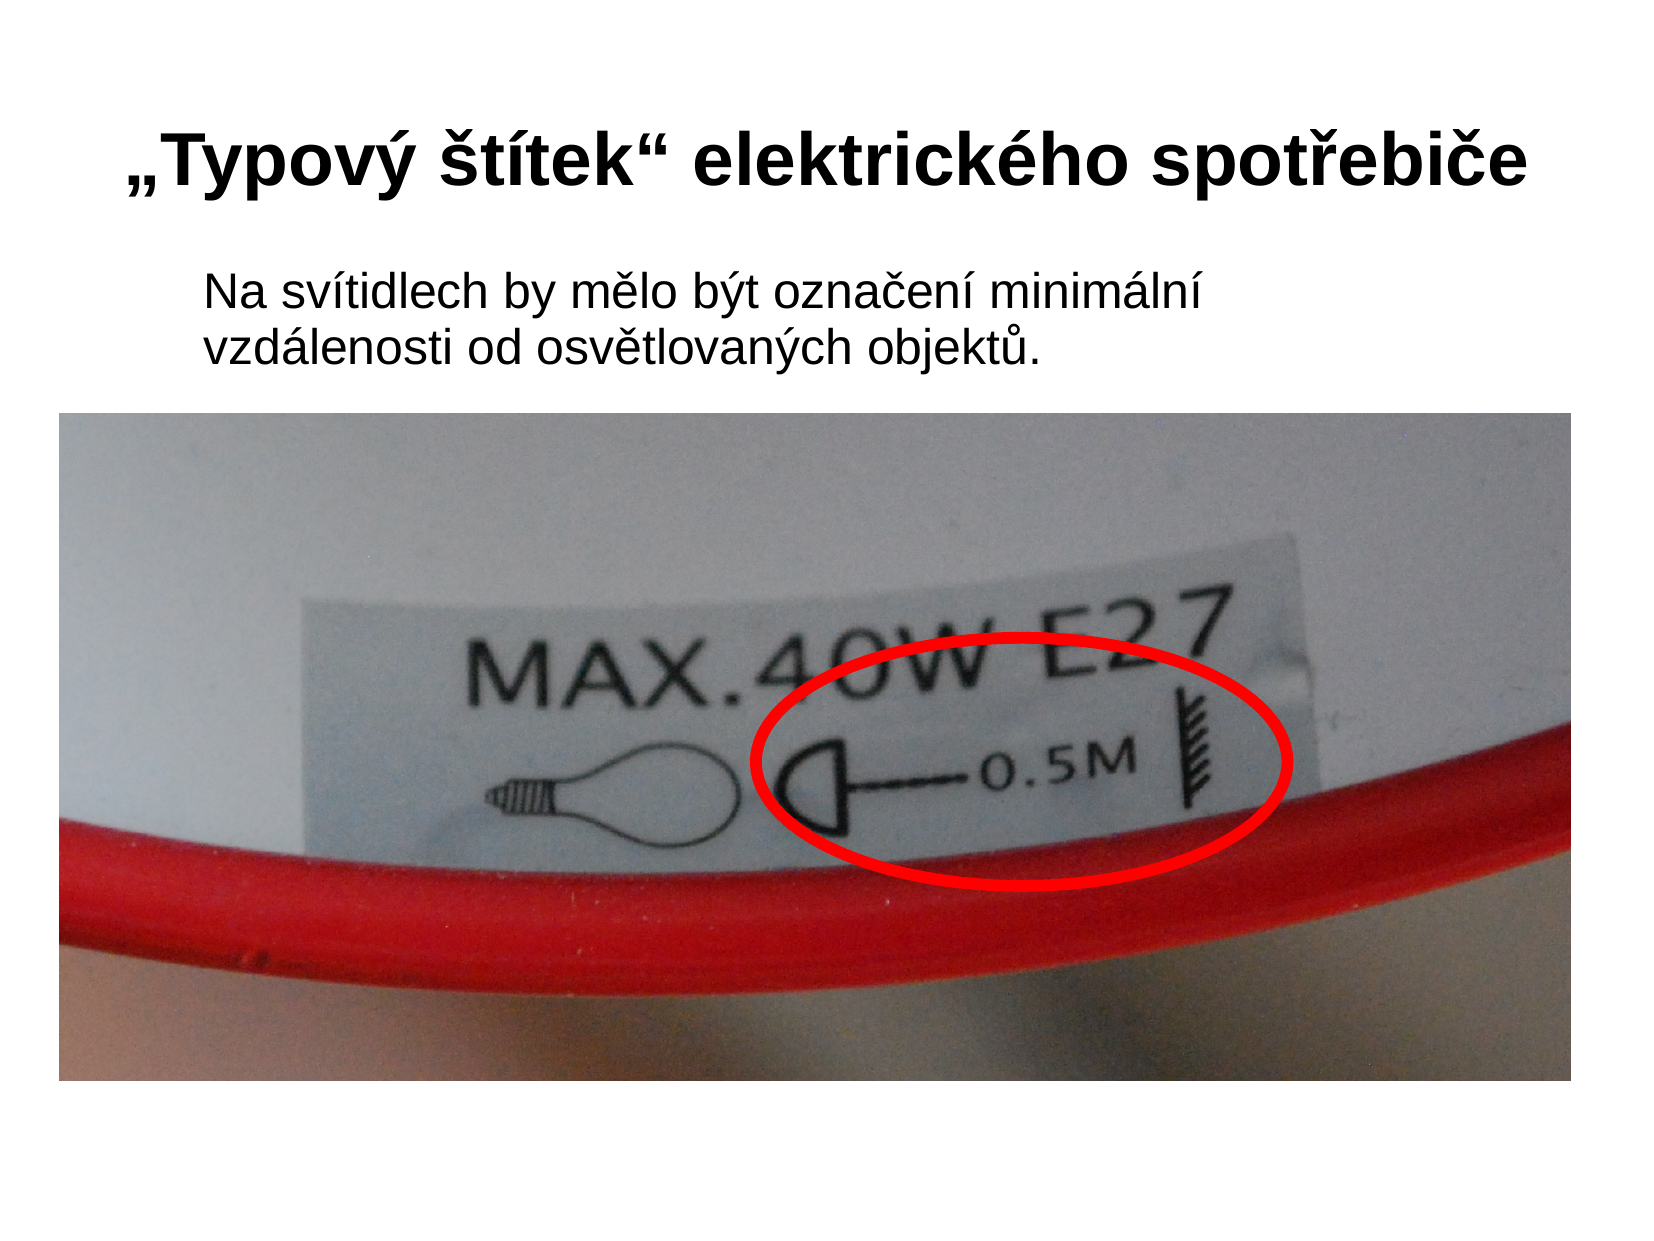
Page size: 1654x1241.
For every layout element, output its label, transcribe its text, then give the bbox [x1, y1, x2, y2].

title „Typový štítek“ elektrického spotřebiče [82, 94, 1571, 225]
text_box Na svítidlech by mělo být označení minimální vzdálenosti od osvětlovaných objektů. [188, 255, 1465, 383]
picture [59, 413, 1571, 1081]
